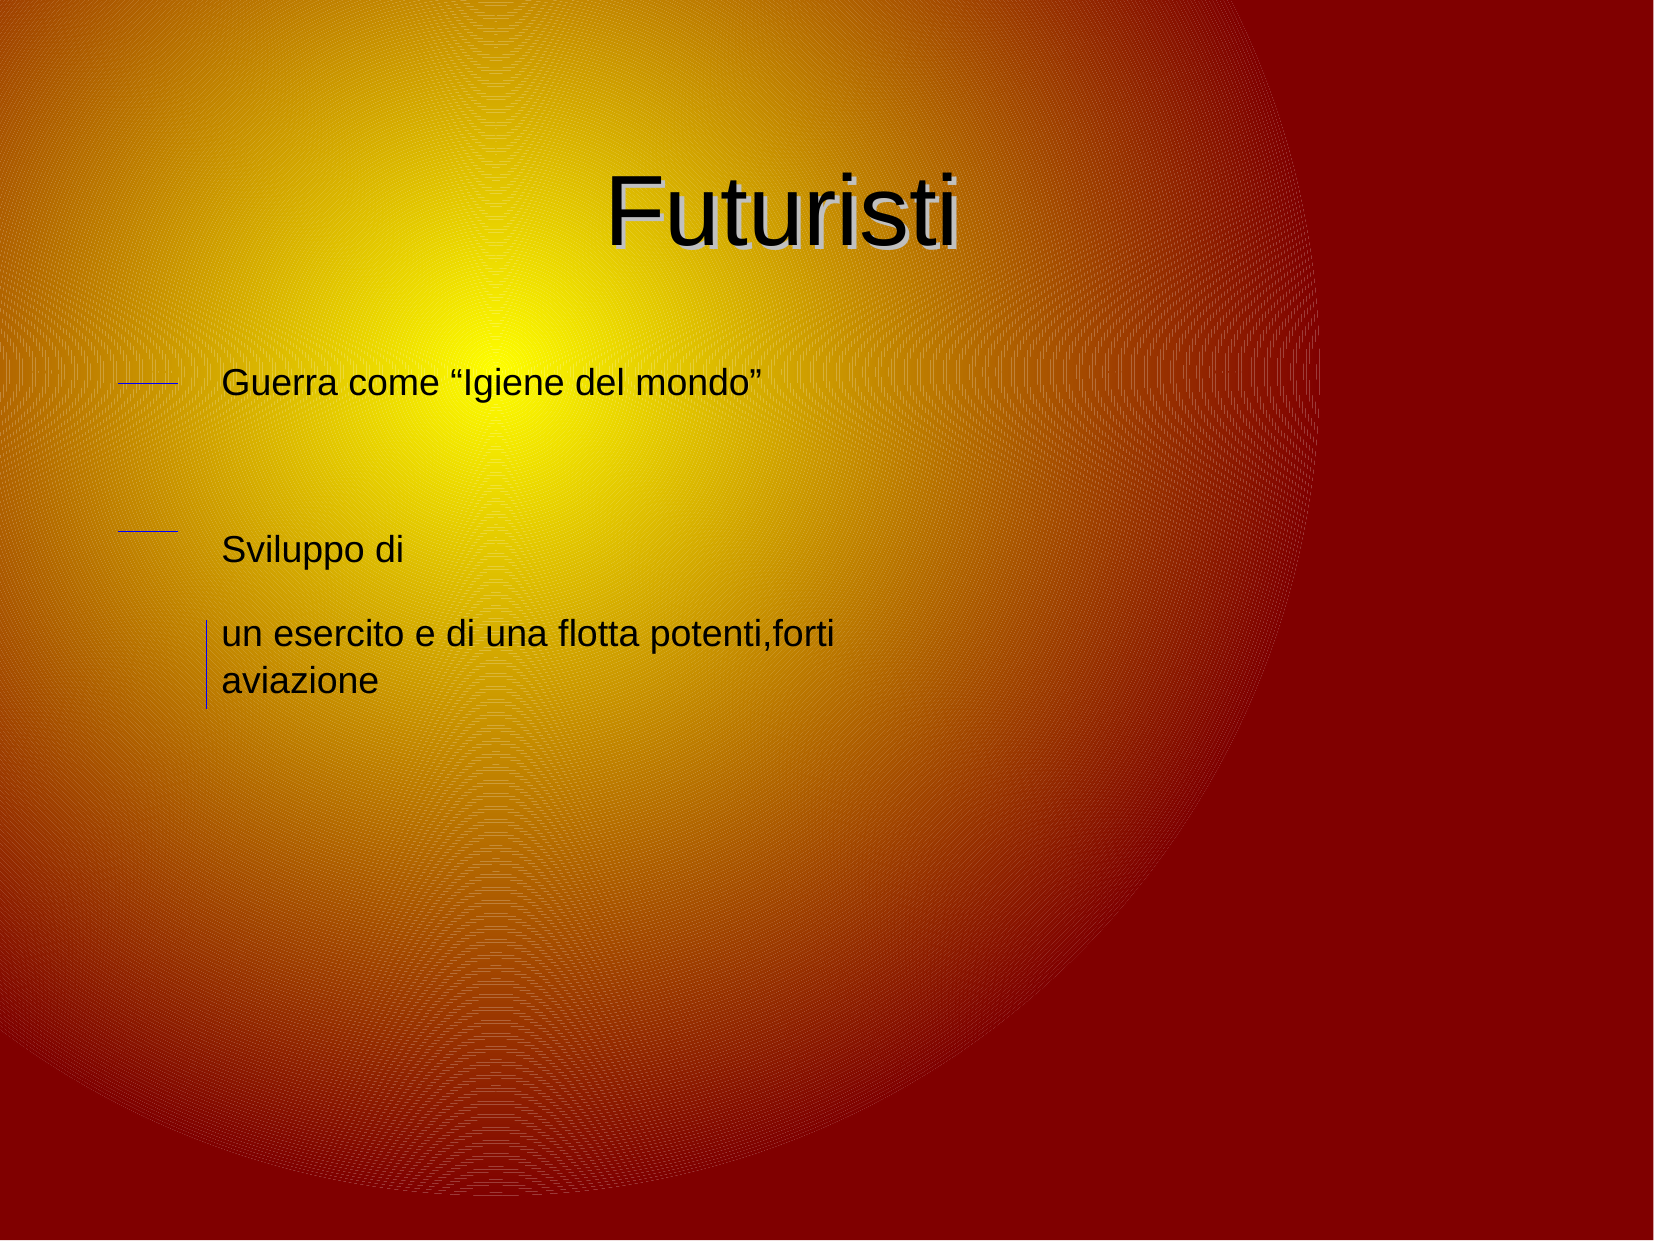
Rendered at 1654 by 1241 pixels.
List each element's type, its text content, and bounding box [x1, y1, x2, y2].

text_box Sviluppo di un esercito e di una flotta potenti,forti [206, 521, 852, 662]
text_box Futuristi [589, 147, 975, 275]
text_box aviazione [207, 651, 395, 709]
text_box Guerra come “Igiene del mondo” [206, 354, 779, 412]
